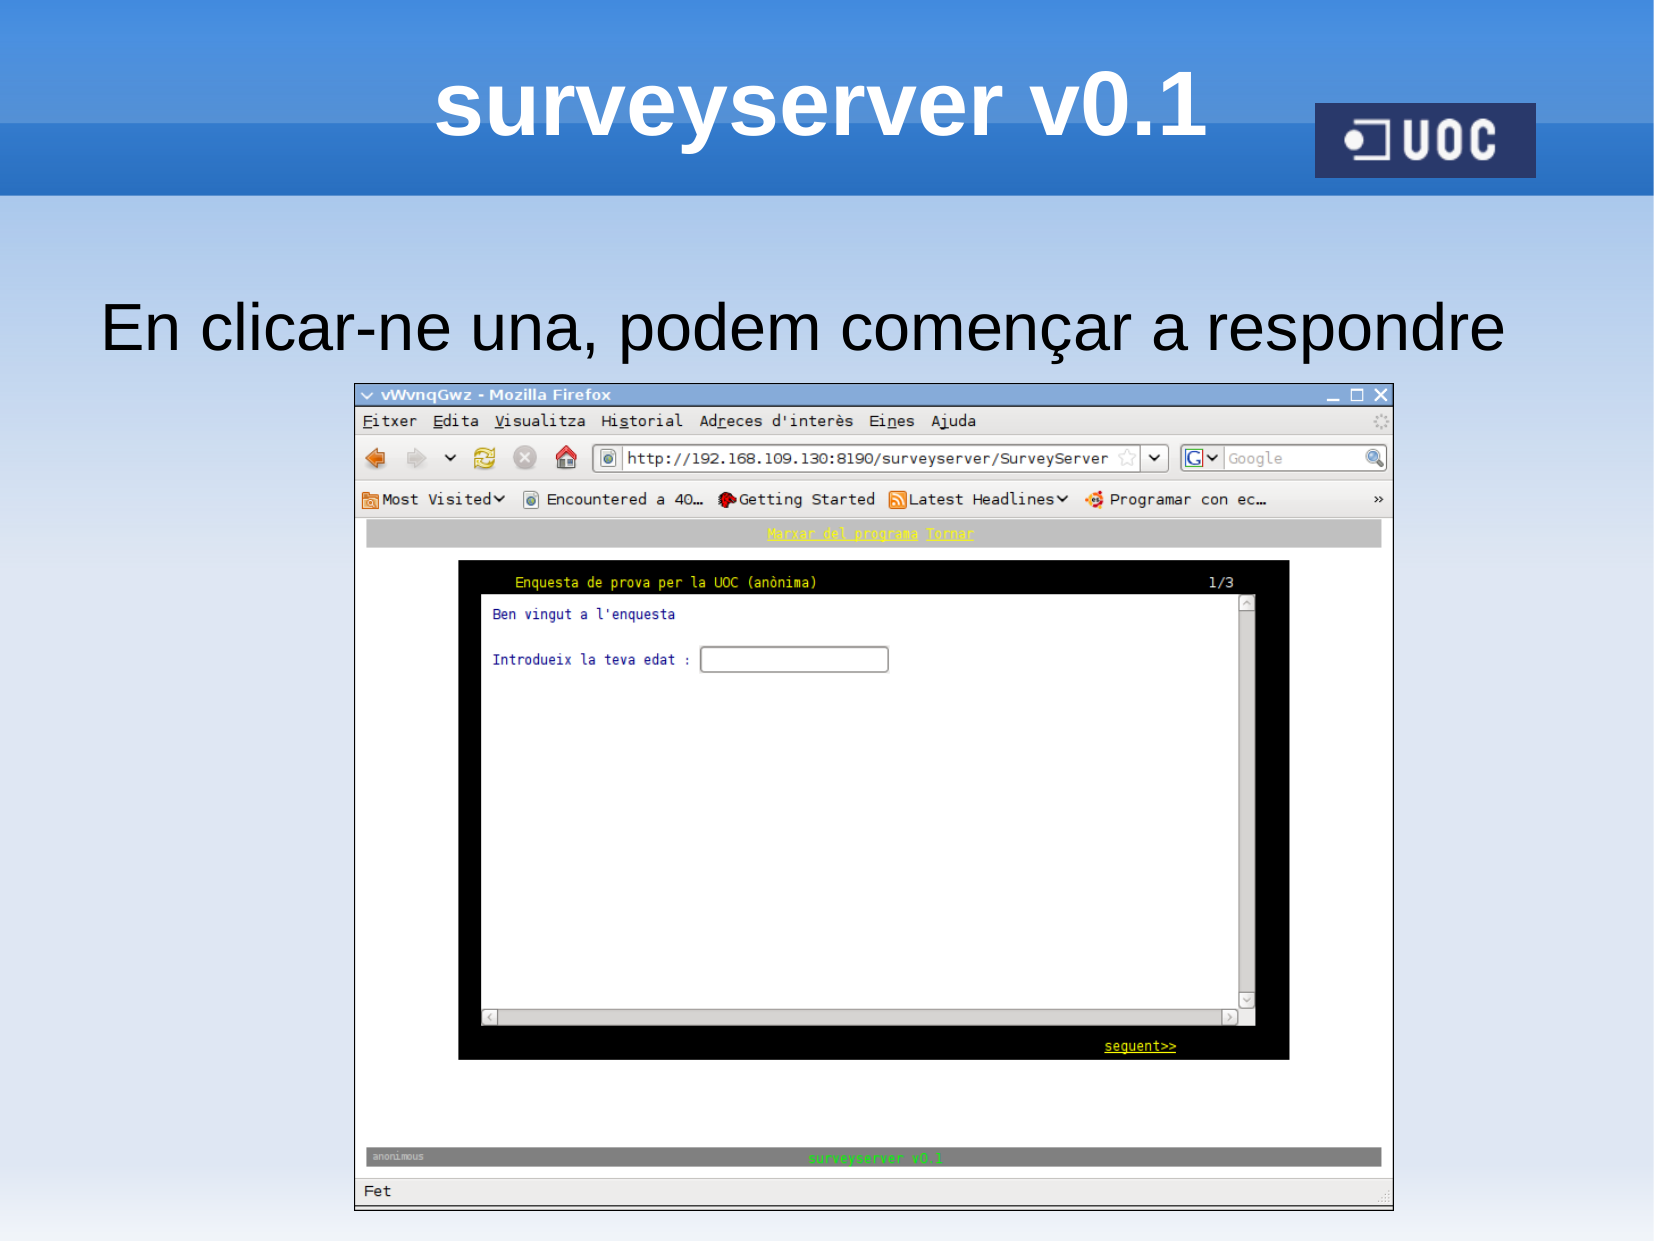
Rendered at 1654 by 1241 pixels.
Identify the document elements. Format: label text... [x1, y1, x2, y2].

picture [0, 0, 1654, 1241]
title surveyserver v0.1 [76, 7, 1565, 200]
list En clicar-ne una, podem començar a respondre [82, 290, 1571, 1094]
